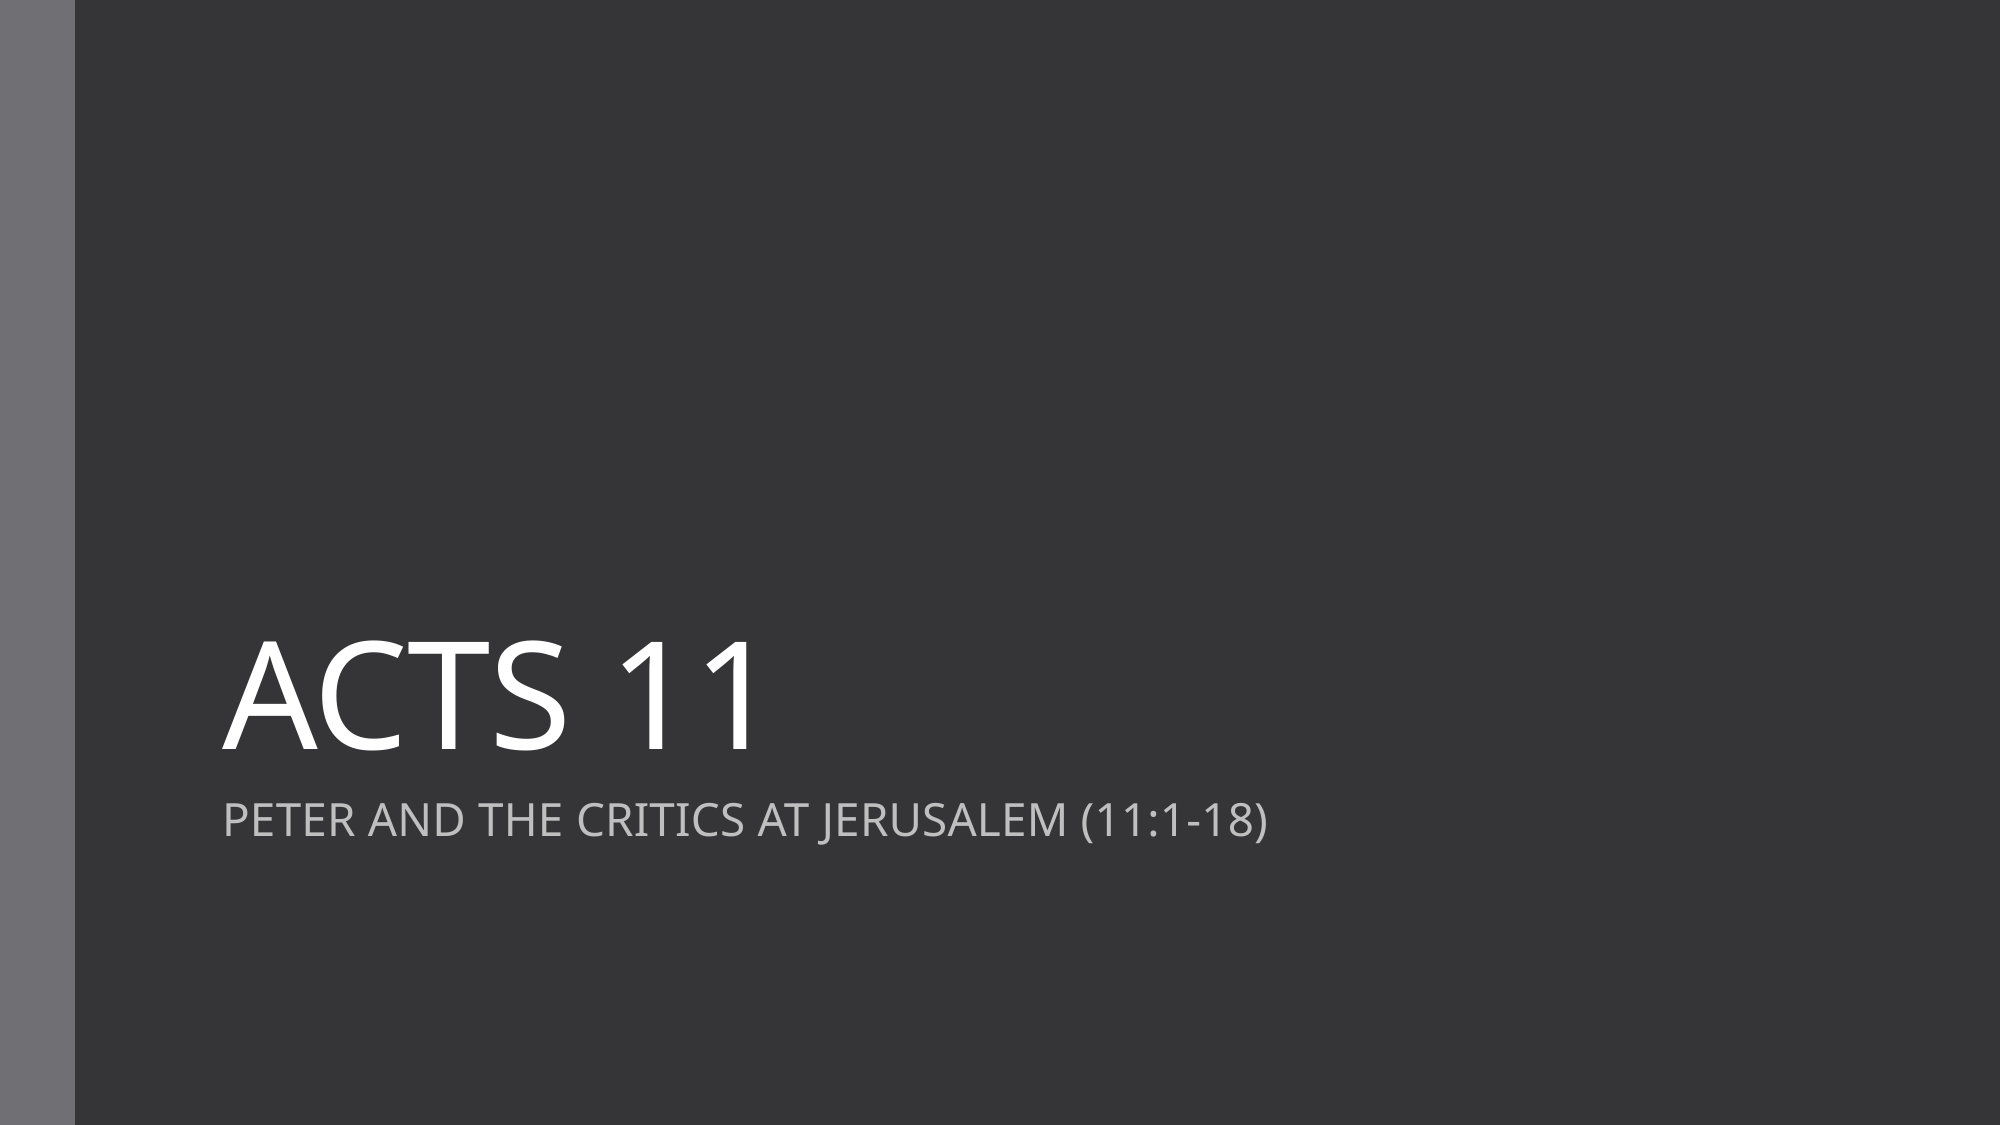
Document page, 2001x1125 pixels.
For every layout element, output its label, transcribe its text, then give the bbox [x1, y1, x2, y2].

title ACTS 11 [206, 124, 1752, 787]
subtitle PETER AND THE CRITICS AT JERUSALEM (11:1-18) [206, 787, 1752, 1066]
